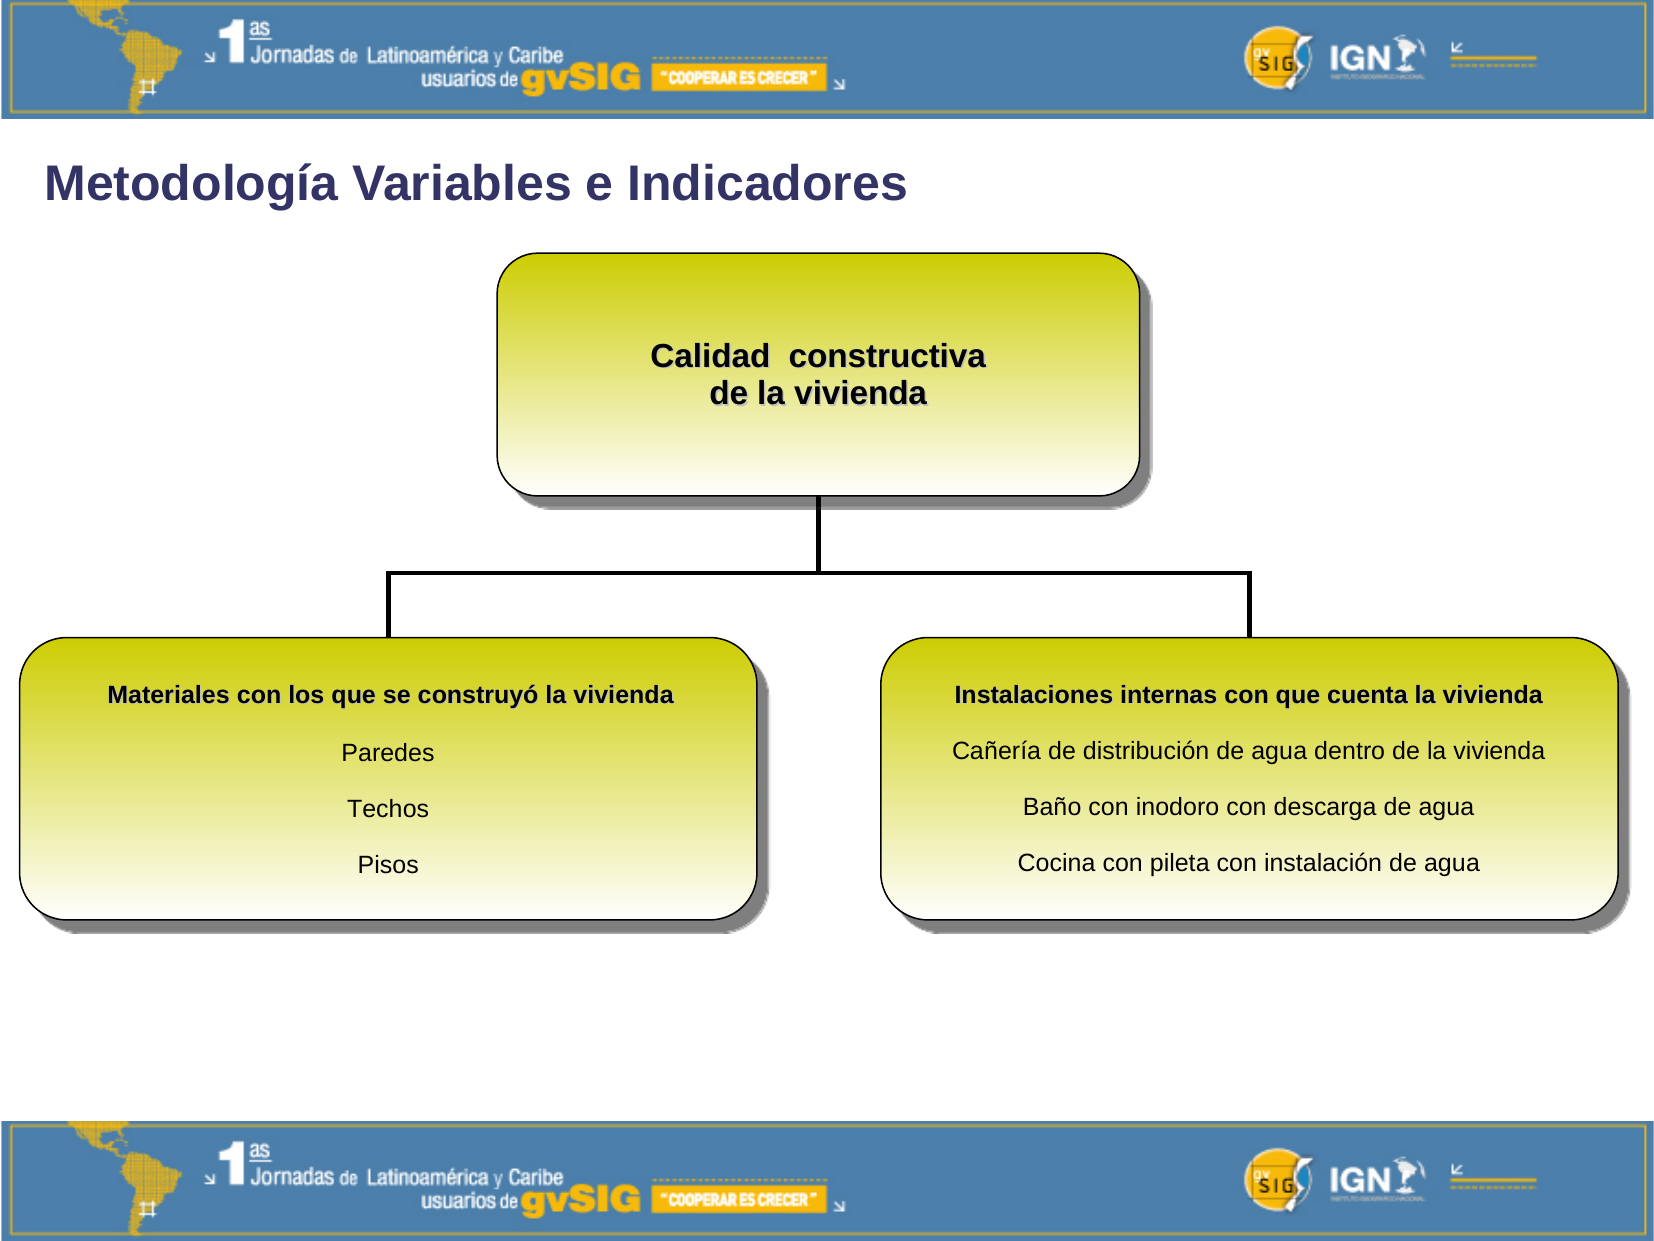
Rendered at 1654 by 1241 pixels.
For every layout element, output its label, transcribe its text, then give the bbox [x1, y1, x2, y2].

text_box Calidad constructiva de la vivienda [497, 253, 1140, 496]
text_box Materiales con los que se construyó la vivienda Paredes Techos Pisos [19, 637, 757, 920]
text_box Instalaciones internas con que cuenta la vivienda Cañería de distribución de agua dentro de la vivienda Baño con inodoro con descarga de agua Cocina con pileta con instalación de agua [880, 637, 1619, 920]
picture [0, 0, 1654, 119]
picture [0, 1121, 1654, 1241]
text_box Metodología Variables e Indicadores [29, 147, 1063, 220]
